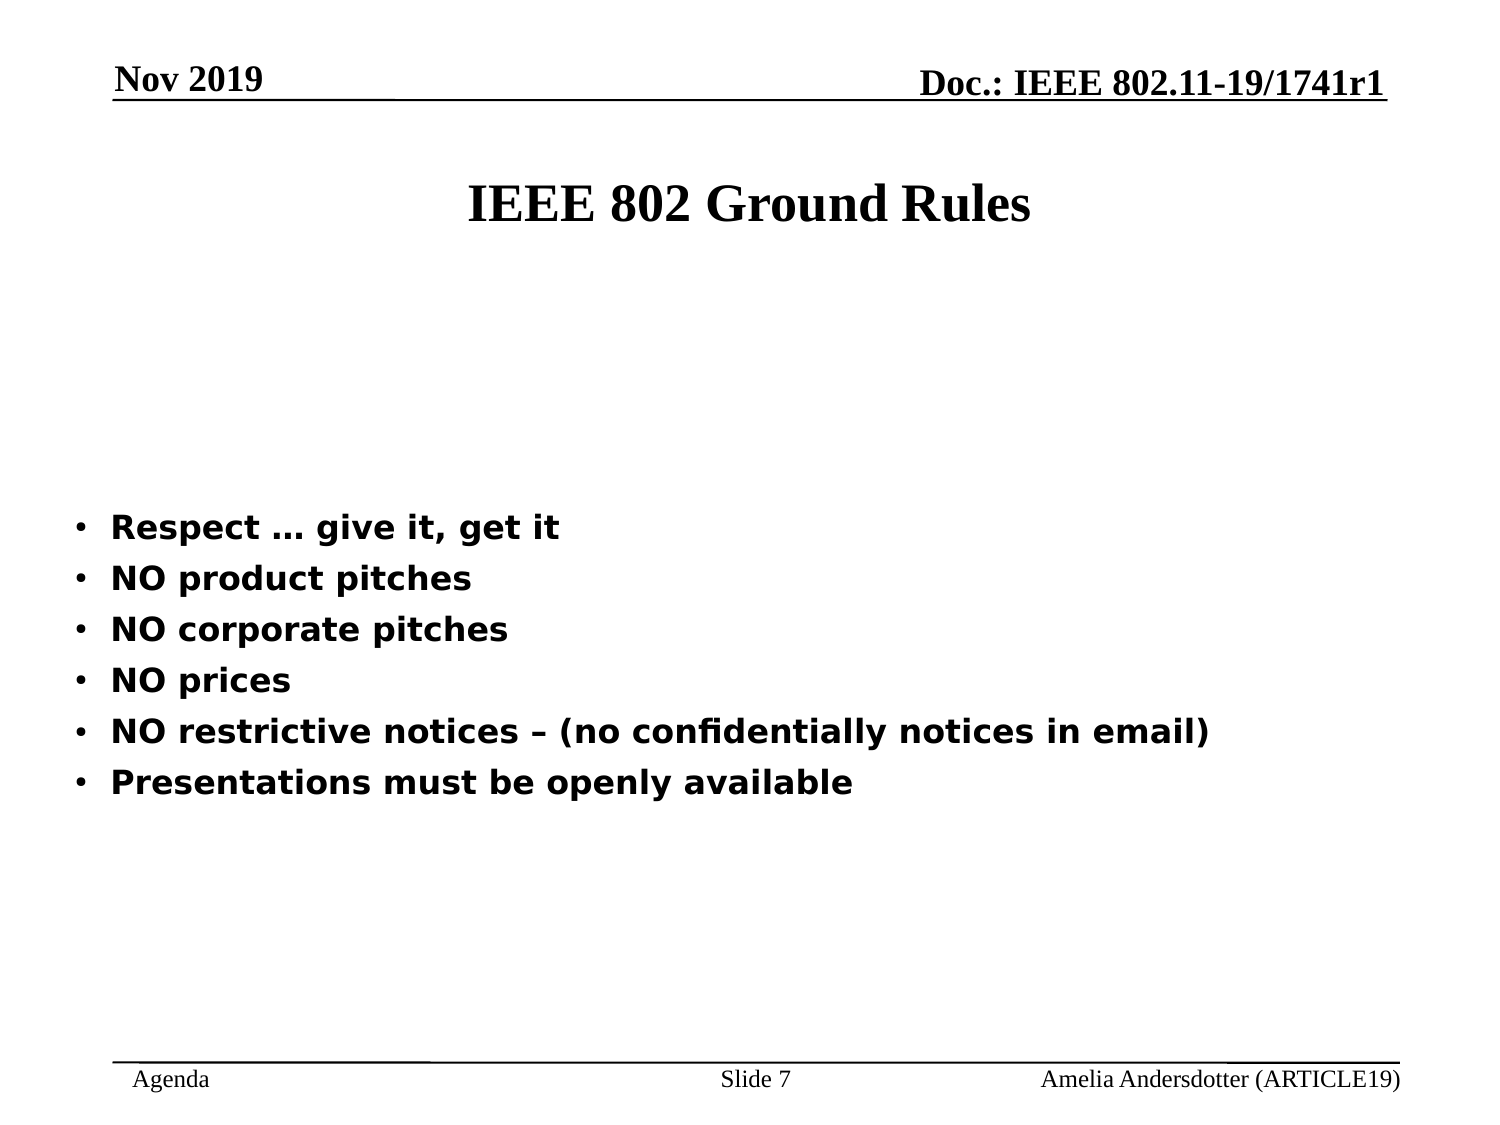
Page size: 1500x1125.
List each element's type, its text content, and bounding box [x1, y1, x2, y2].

text_box Slide <number> [712, 1062, 799, 1122]
text_box IEEE 802 Ground Rules [112, 112, 1387, 287]
text_box Amelia Andersdotter (ARTICLE19) [878, 1062, 1401, 1092]
text_box Nov 2019 [114, 54, 422, 99]
subtitle Respect … give it, get it NO product pitches NO corporate pitches NO prices NO restrictive notices – (no confidentially notices in email) Presentations must be openly available [75, 389, 1425, 922]
